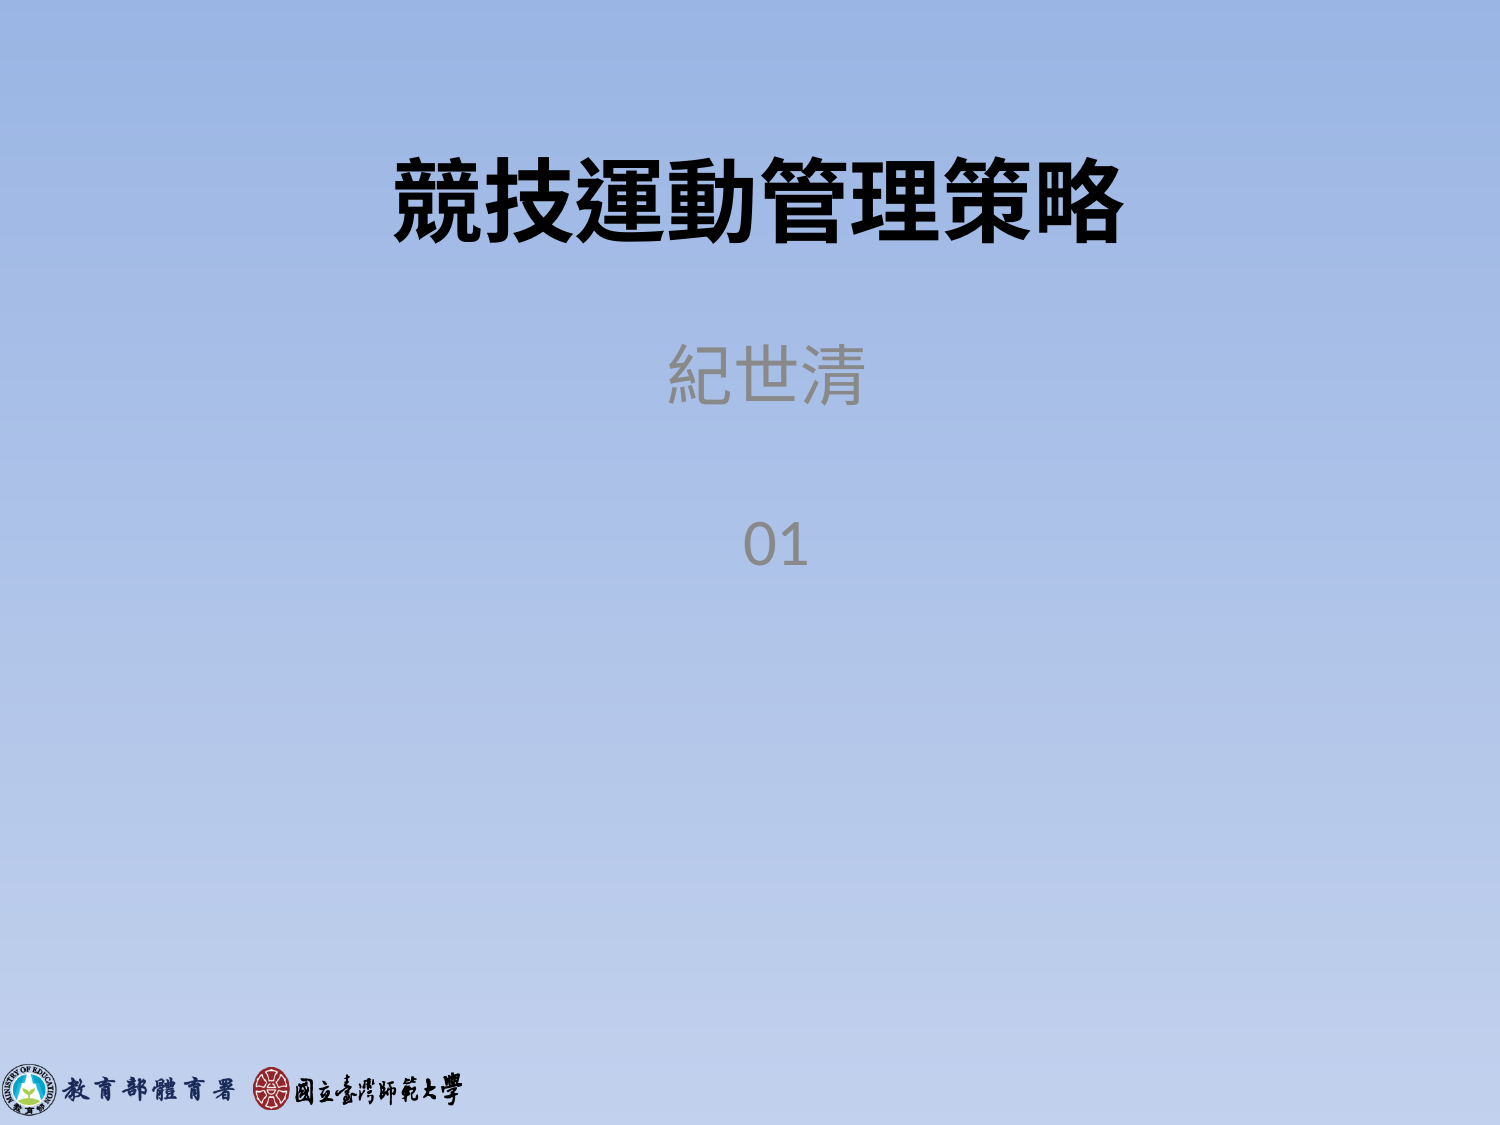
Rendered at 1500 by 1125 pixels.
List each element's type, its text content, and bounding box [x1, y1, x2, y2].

picture [0, 1051, 243, 1125]
picture [253, 1067, 462, 1110]
subtitle 紀世清 [242, 326, 1293, 433]
text_box 01 [251, 491, 1302, 598]
title 競技運動管理策略 [121, 78, 1397, 320]
